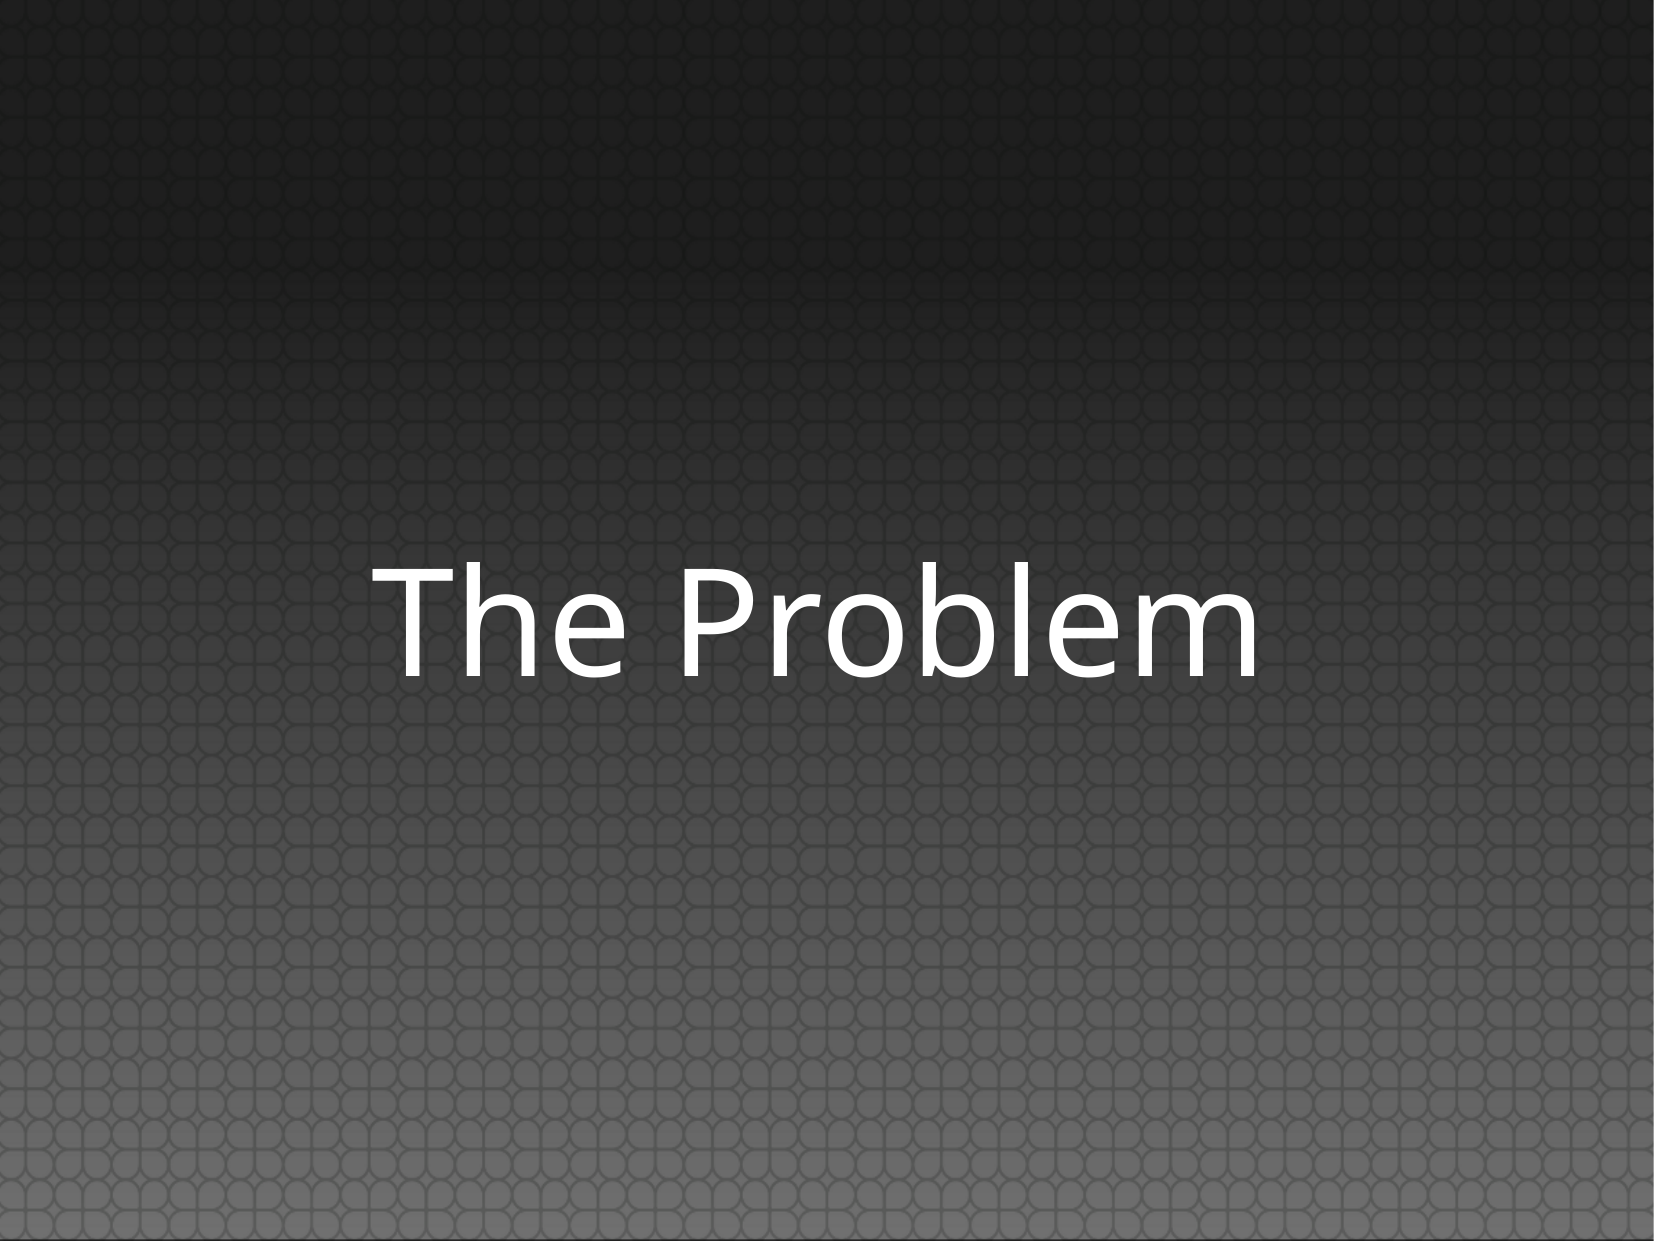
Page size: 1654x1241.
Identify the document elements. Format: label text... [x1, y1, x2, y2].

title The Problem [75, 525, 1564, 713]
picture [0, 0, 1654, 1241]
